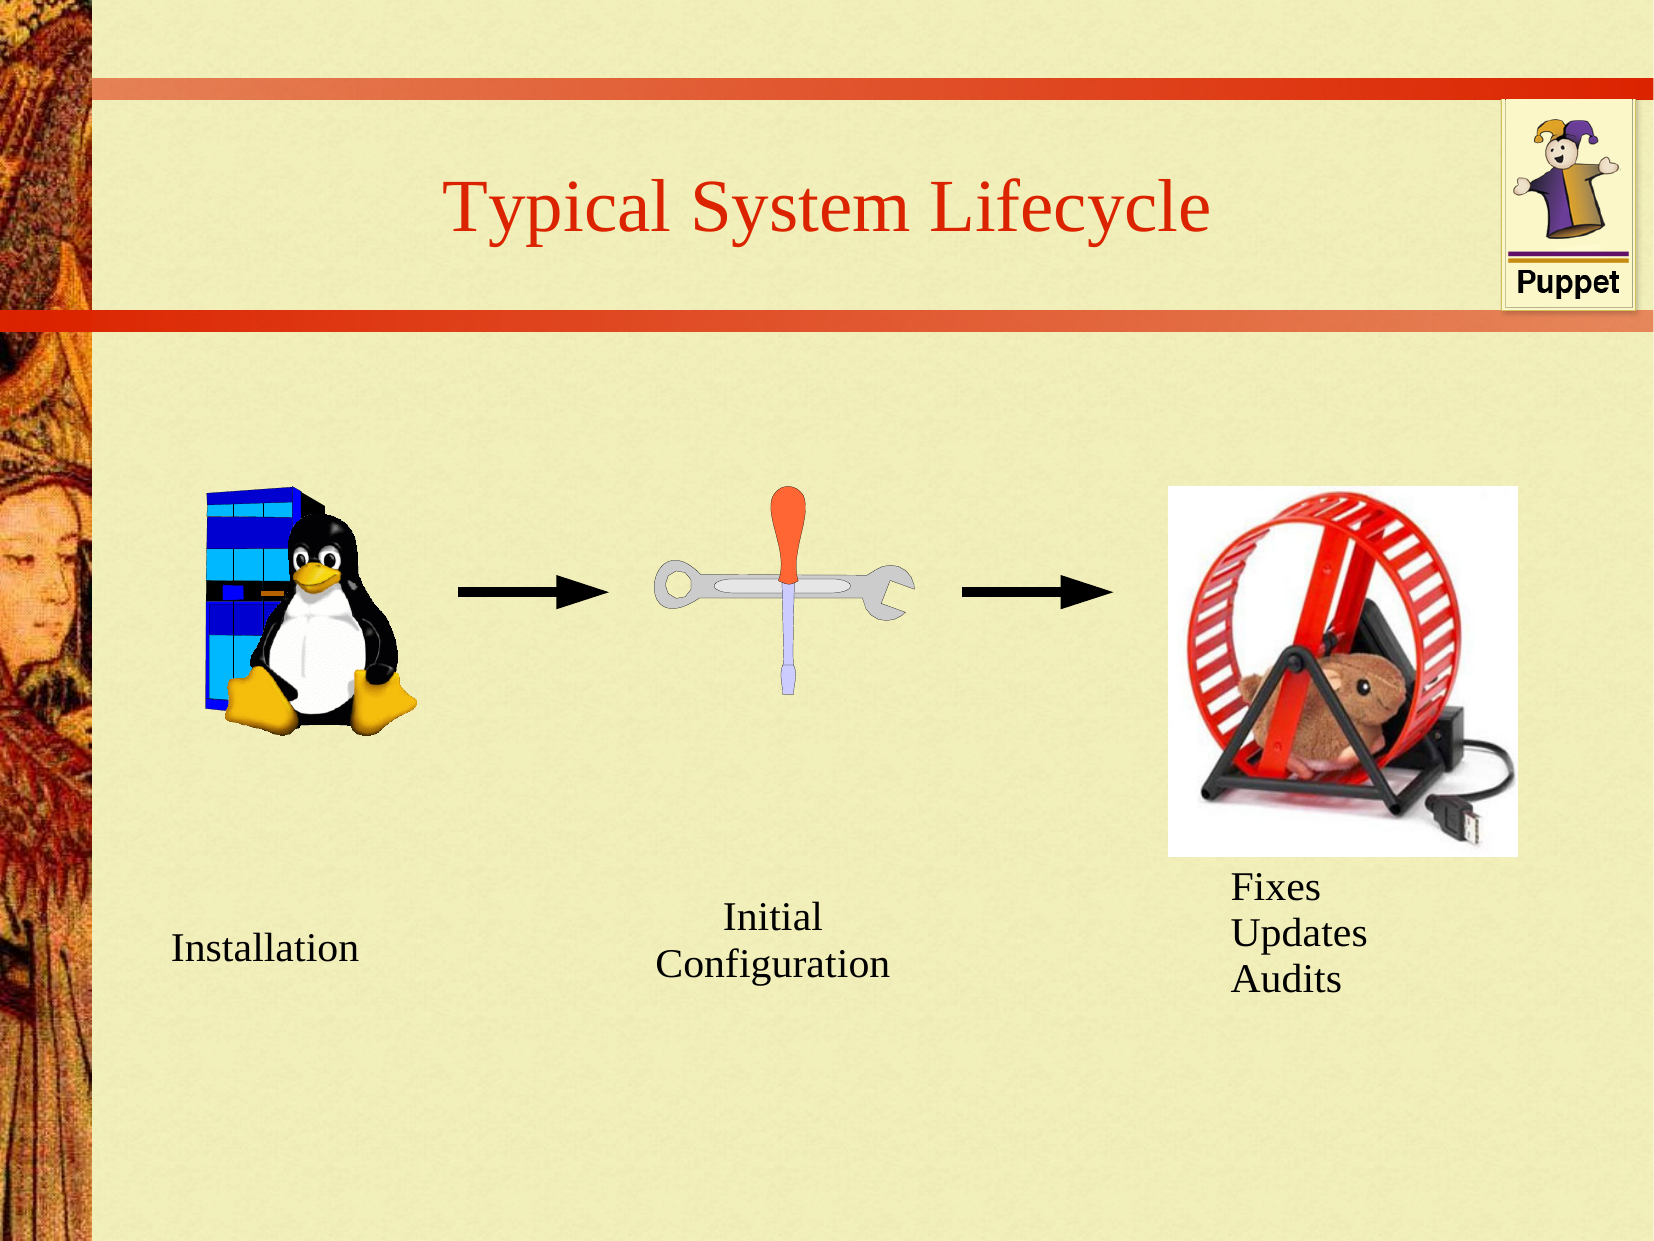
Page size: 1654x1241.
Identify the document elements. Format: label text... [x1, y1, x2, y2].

chart [75, 350, 1651, 1201]
picture [0, 0, 1654, 1241]
title Typical System Lifecycle [121, 102, 1534, 311]
